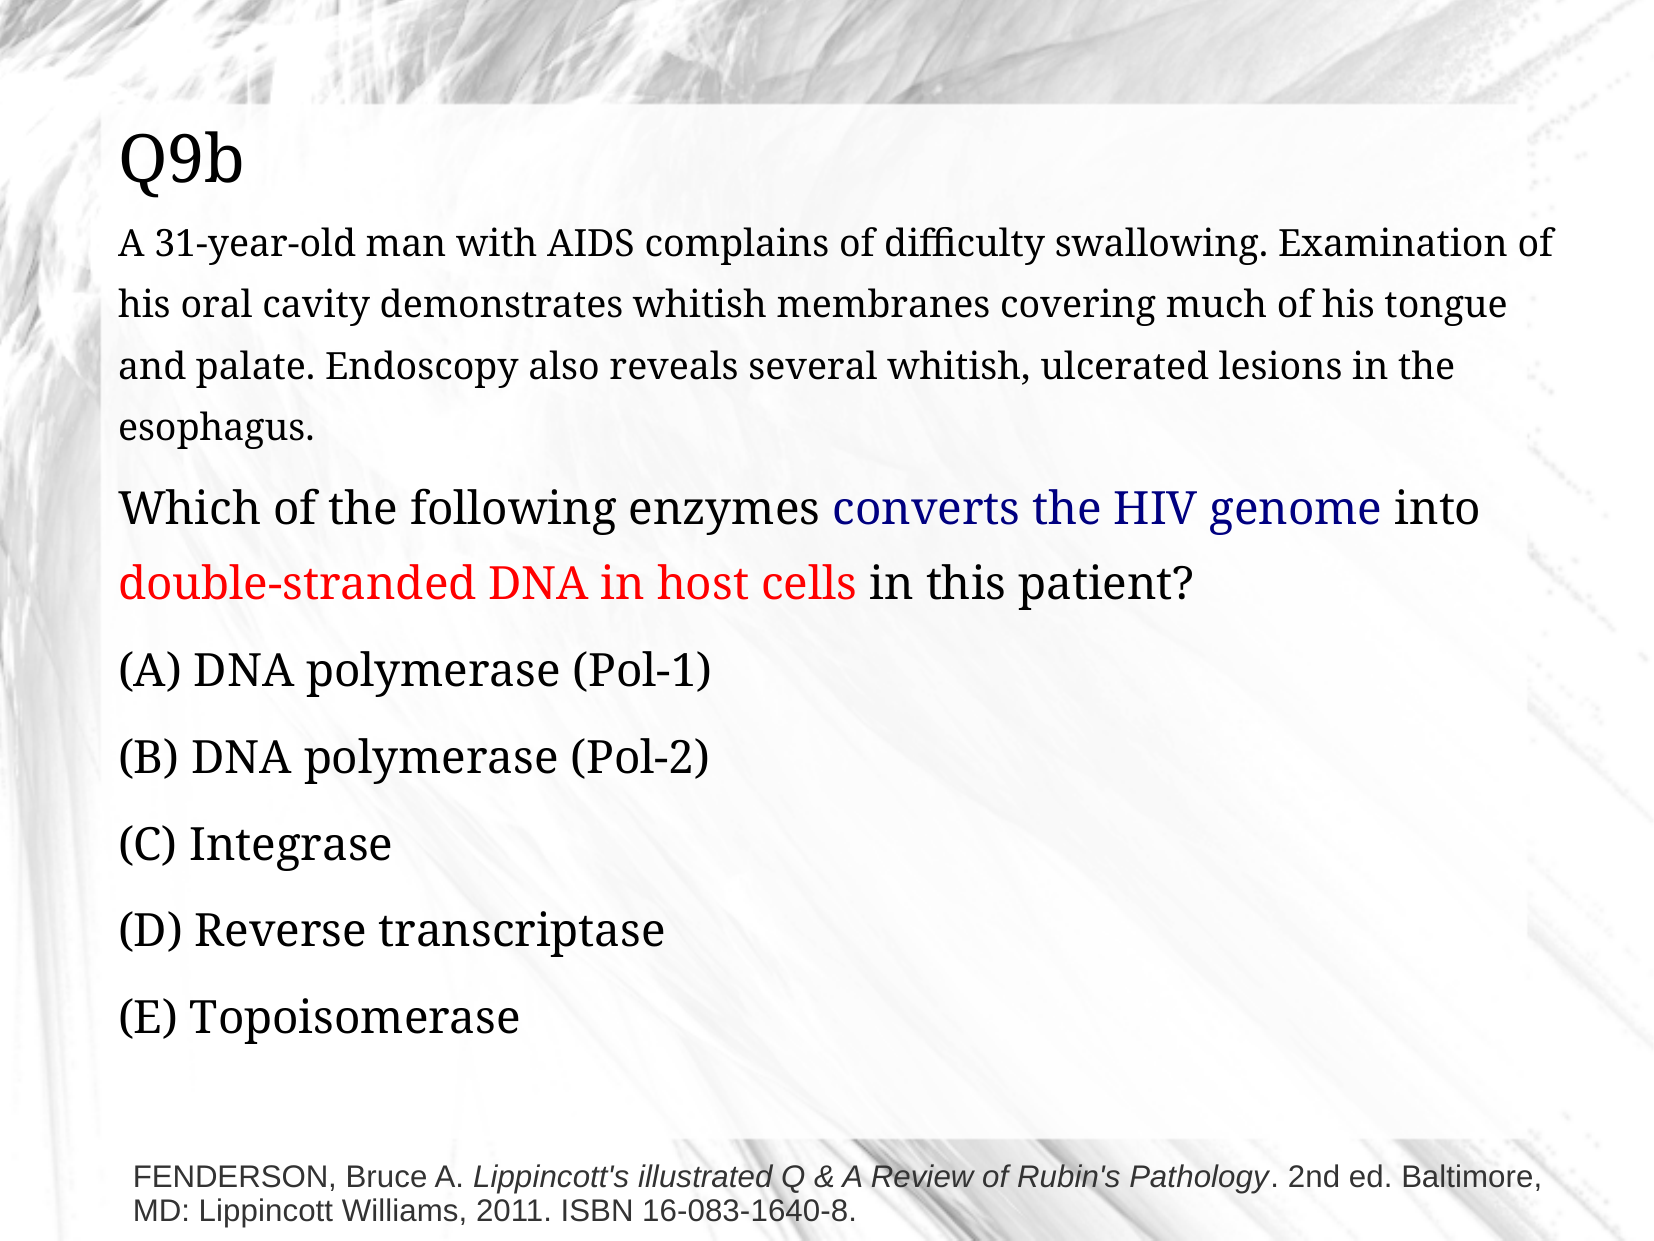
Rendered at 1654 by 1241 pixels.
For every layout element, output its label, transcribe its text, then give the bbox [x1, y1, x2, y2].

title Q9b [118, 107, 1506, 206]
text_box FENDERSON, Bruce A. Lippincott's illustrated Q & A Review of Rubin's Pathology. 2nd ed. Baltimore, MD: Lippincott Williams, 2011. ISBN 16-083-1640-8. [118, 1151, 1565, 1236]
picture [0, 0, 1654, 1241]
list A 31-year-old man with AIDS complains of difficulty swallowing. Examination of his oral cavity demonstrates whitish membranes covering much of his tongue and palate. Endoscopy also reveals several whitish, ulcerated lesions in the esophagus. Which of the following enzymes converts the HIV genome into double-stranded DNA in host cells in this patient? (A) DNA polymerase (Pol-1) (B) DNA polymerase (Pol-2) (C) Integrase (D) Reverse transcriptase (E) Topoisomerase [118, 206, 1565, 1139]
